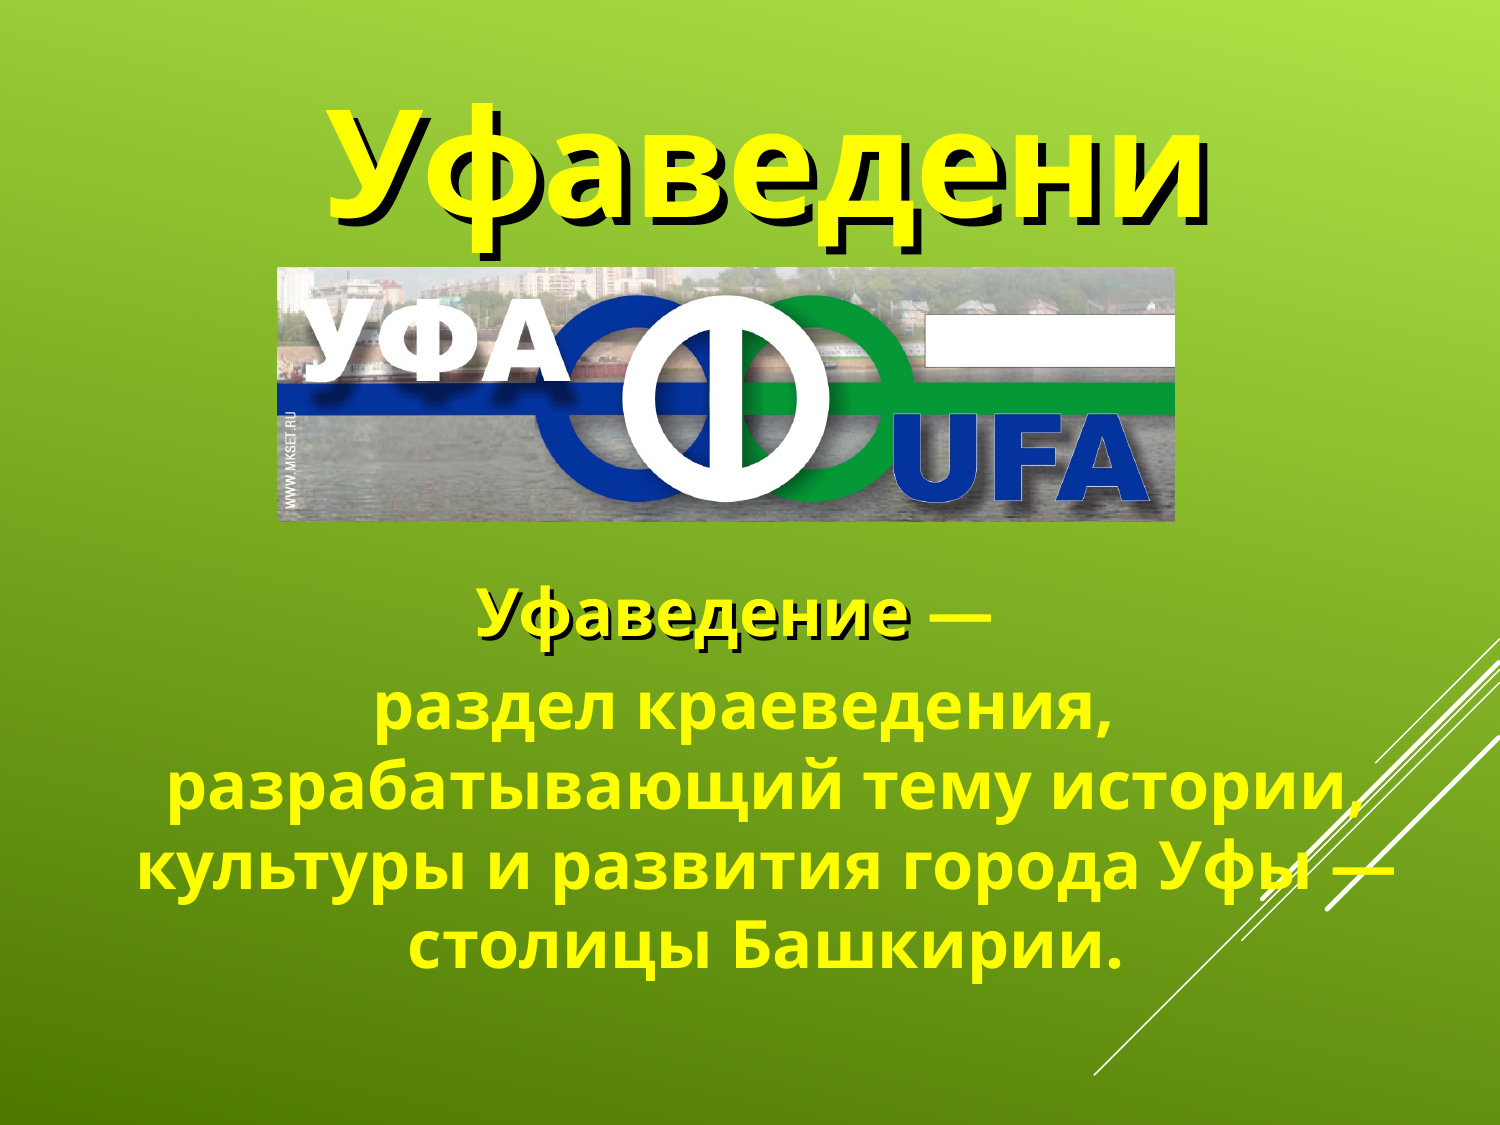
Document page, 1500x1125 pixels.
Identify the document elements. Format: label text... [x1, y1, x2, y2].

picture [277, 267, 1175, 522]
text_box Уфаведение [272, 60, 1264, 435]
text_box Уфаведение — раздел краеведения, разрабатывающий тему истории, культуры и развития города Уфы — столицы Башкирии. [29, 562, 1459, 944]
